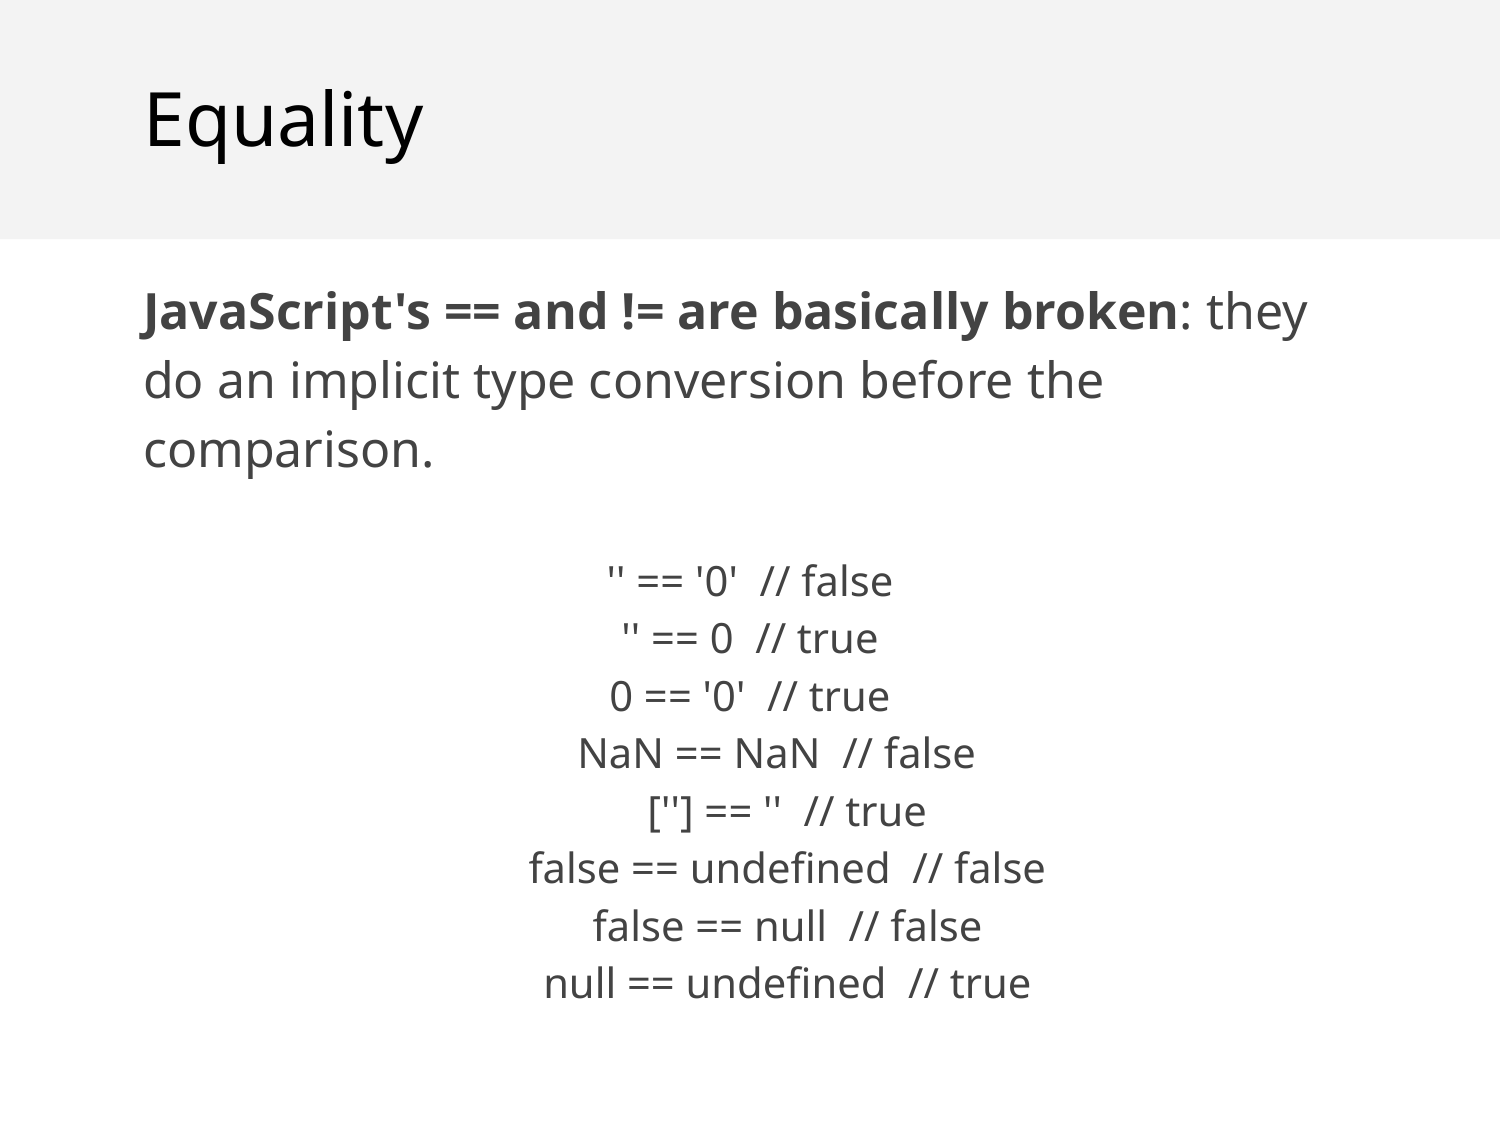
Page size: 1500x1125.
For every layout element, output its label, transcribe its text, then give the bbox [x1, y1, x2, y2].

title Equality [128, 56, 1372, 183]
list JavaScript's == and != are basically broken: they do an implicit type conversion before the comparison. '' == '0' // false '' == 0 // true 0 == '0' // true NaN == NaN // false [''] == '' // true false == undefined // false false == null // false null == undefined // true [128, 255, 1372, 1091]
